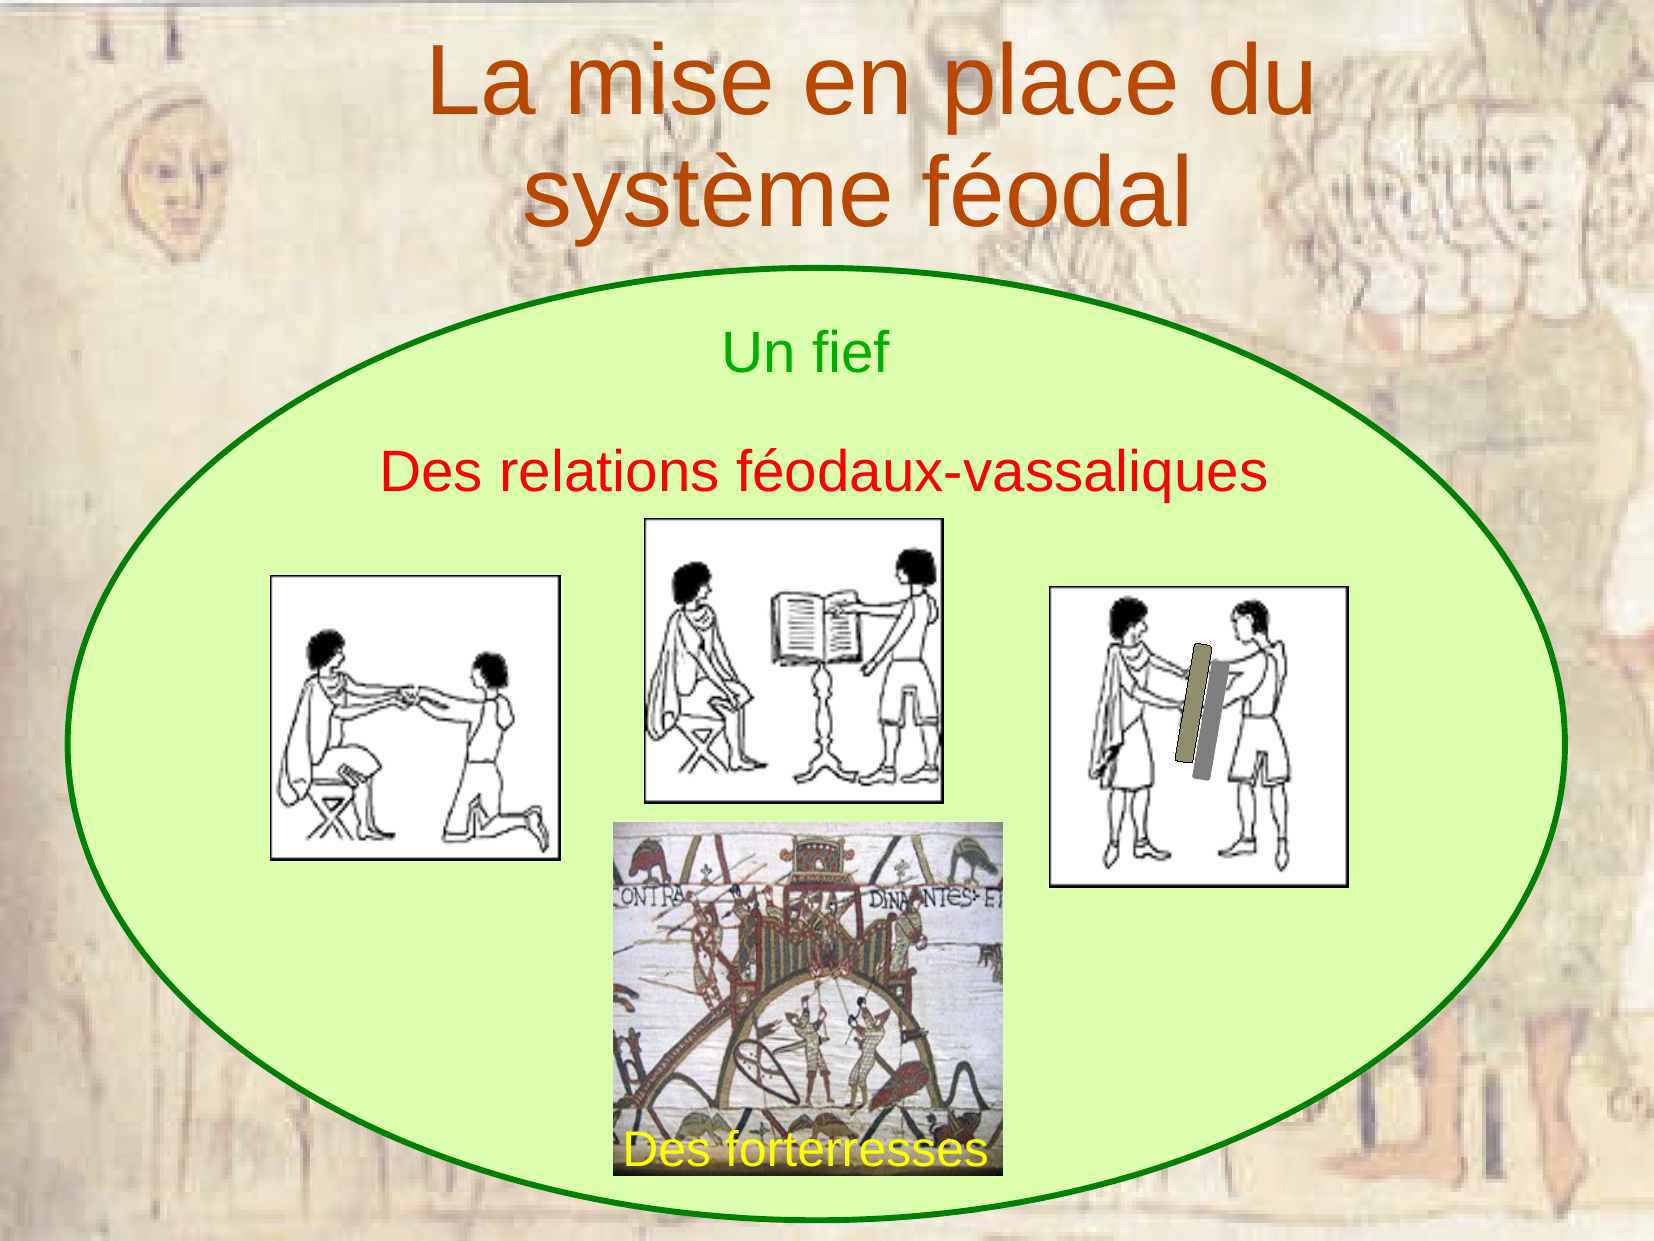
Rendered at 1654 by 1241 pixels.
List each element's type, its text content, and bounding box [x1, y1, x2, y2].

text_box La mise en place du système féodal [297, 16, 1420, 280]
text_box Un fief [706, 312, 1074, 393]
text_box [67, 280, 1565, 1221]
text_box Des relations féodaux-vassaliques [364, 431, 1377, 512]
text_box Des forterresses [607, 1113, 1087, 1194]
picture [0, 0, 1654, 1241]
